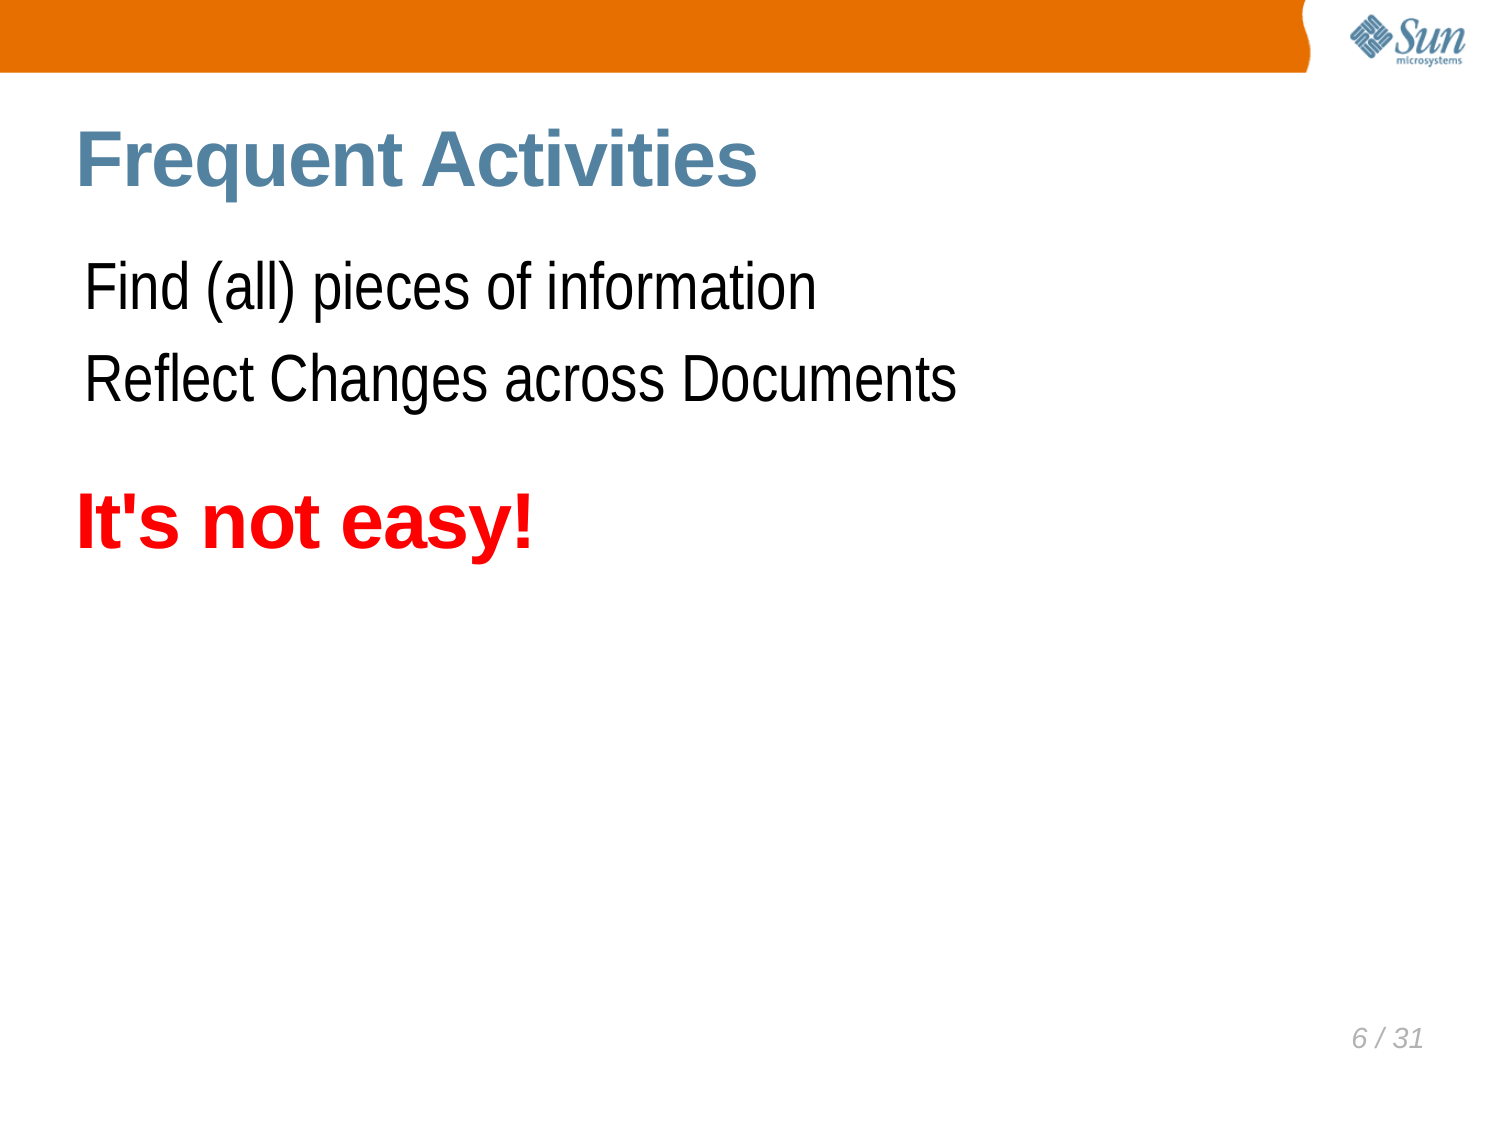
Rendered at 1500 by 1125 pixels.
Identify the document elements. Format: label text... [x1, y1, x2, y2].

picture [0, 0, 1500, 75]
title Frequent Activities [75, 122, 1438, 228]
title It's not easy! [75, 485, 1437, 590]
list Find (all) pieces of information Reflect Changes across Documents [64, 257, 1402, 790]
